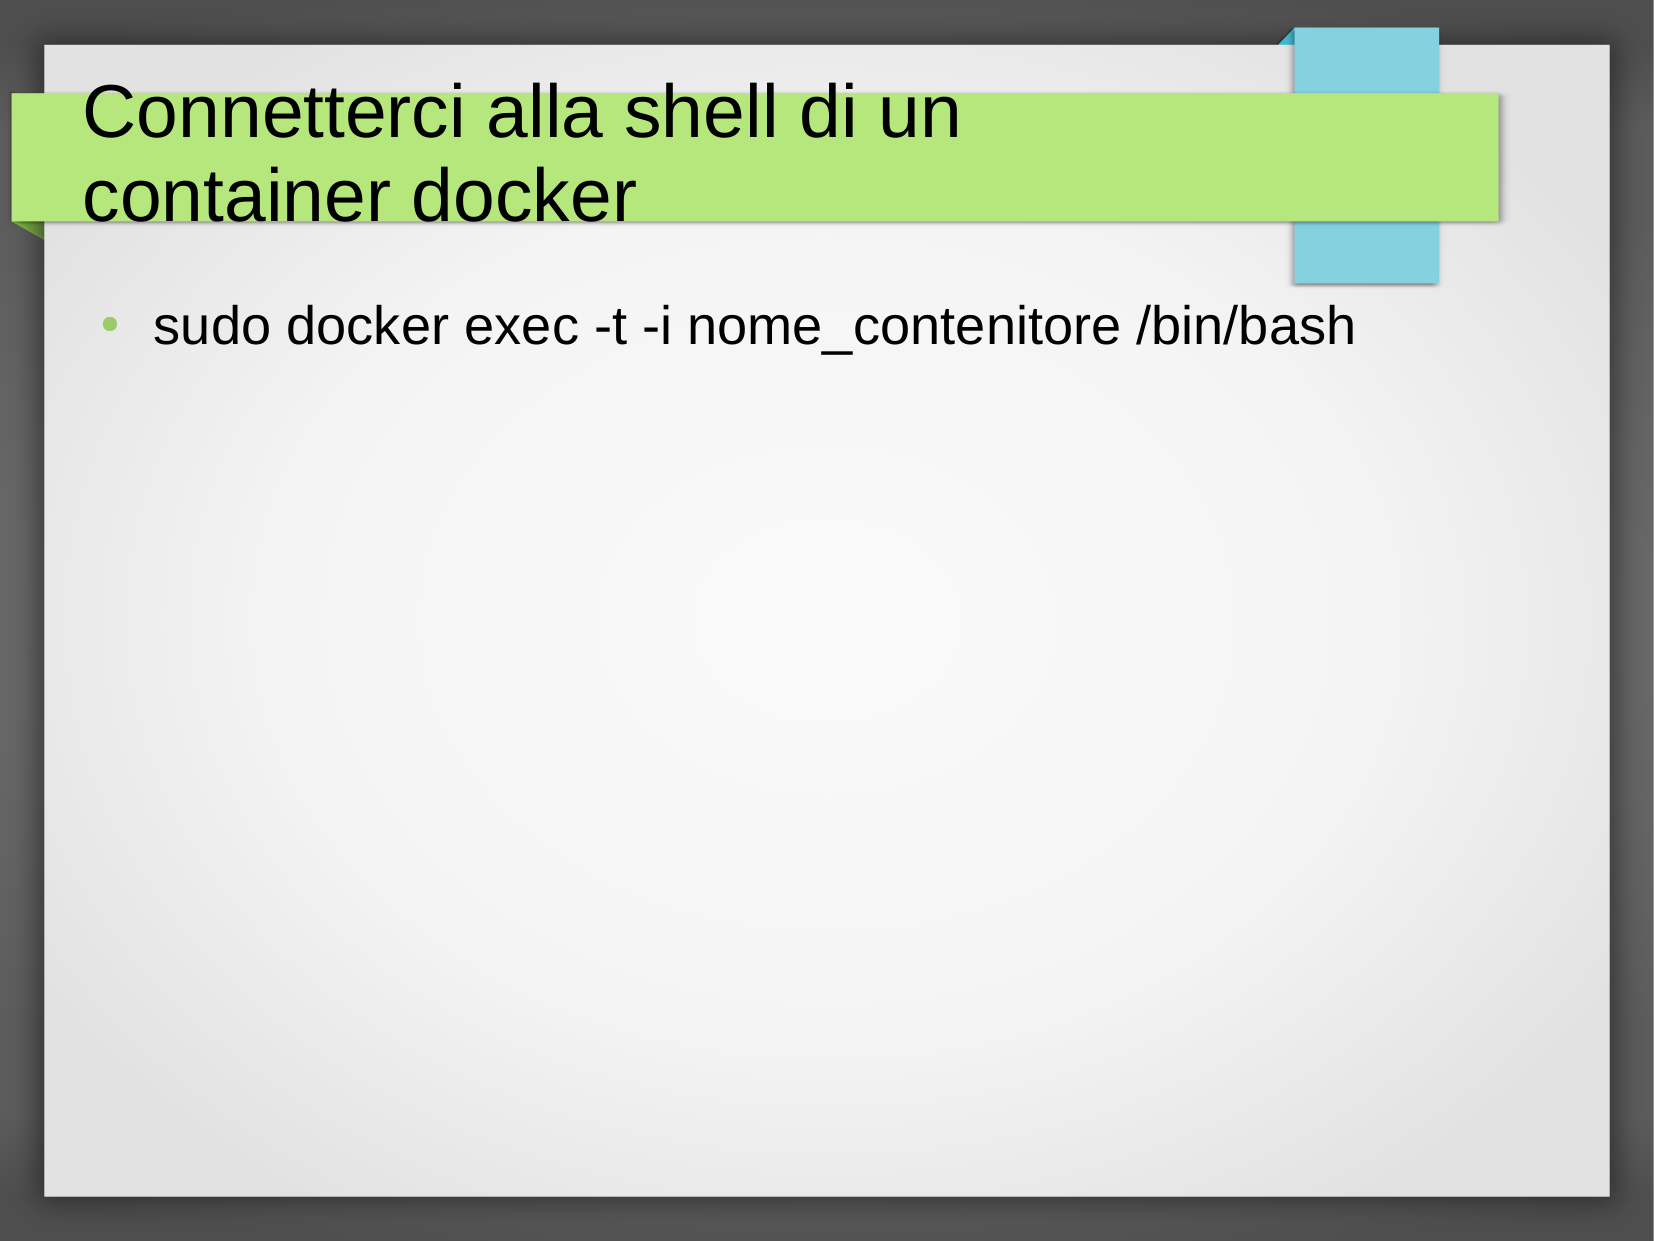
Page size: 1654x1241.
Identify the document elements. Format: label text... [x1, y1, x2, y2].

title Connetterci alla shell di un container docker [82, 69, 1264, 238]
list sudo docker exec -t -i nome_contenitore /bin/bash [82, 295, 1571, 1015]
picture [0, 0, 1654, 1241]
